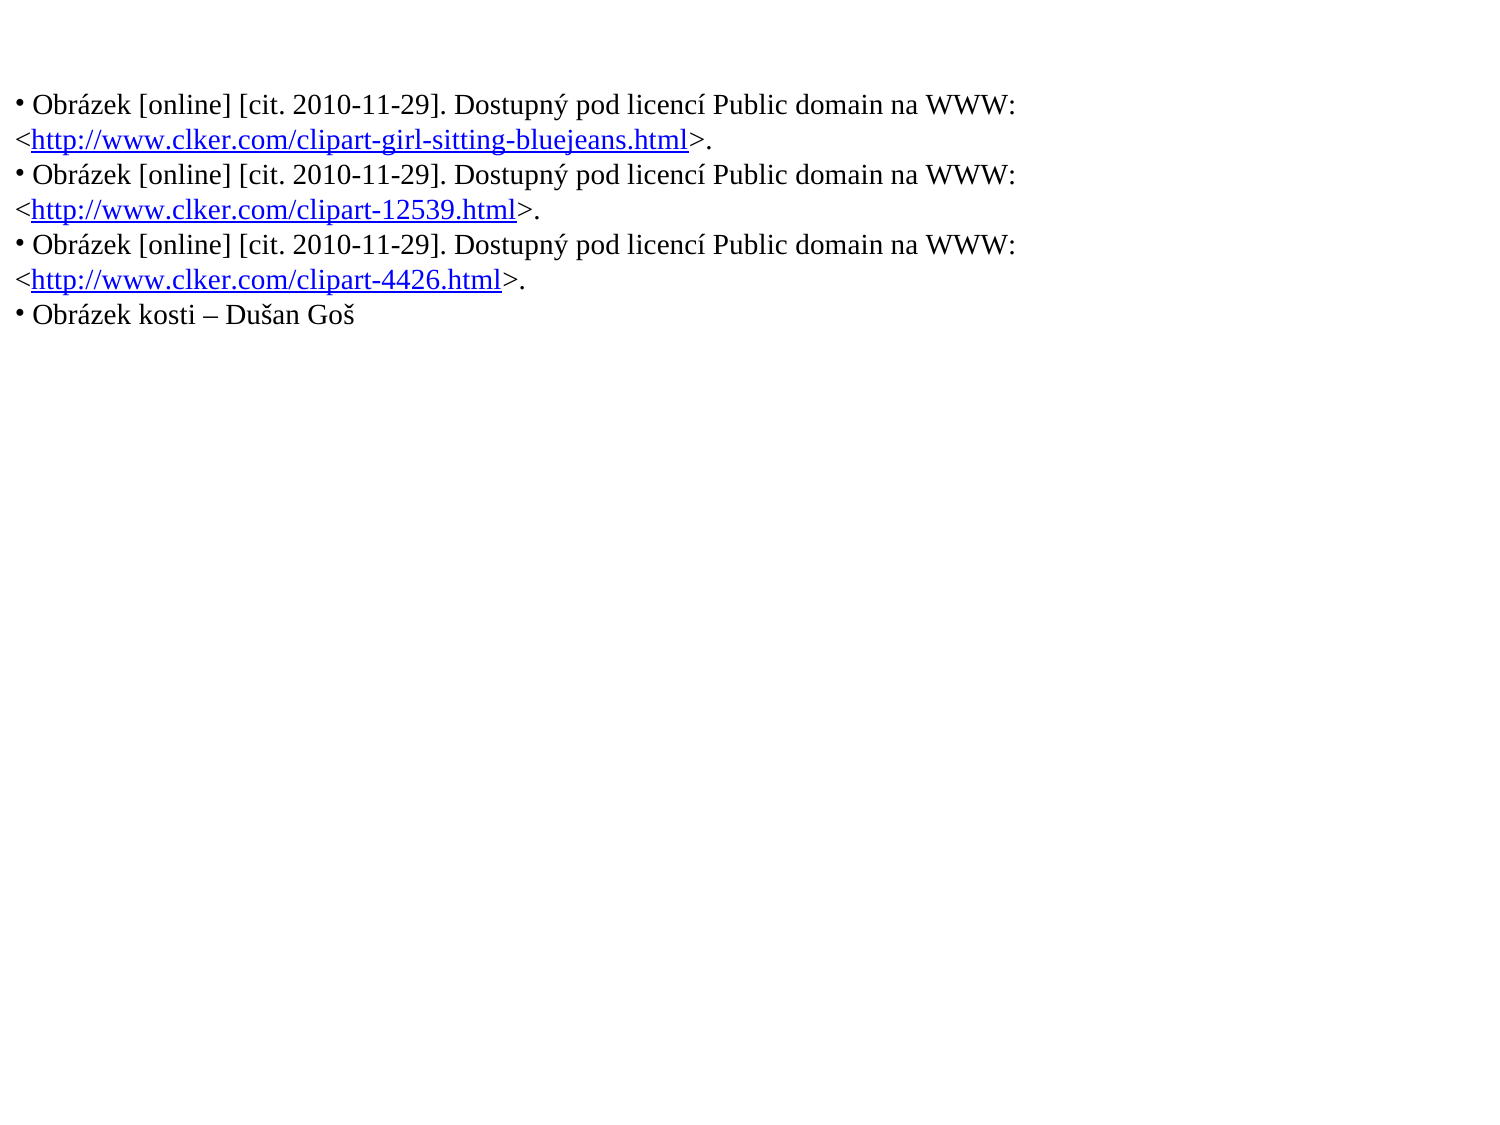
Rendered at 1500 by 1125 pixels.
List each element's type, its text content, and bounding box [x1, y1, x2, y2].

text_box Obrázek [online] [cit. 2010-11-29]. Dostupný pod licencí Public domain na WWW: <http://www.clker.com/clipart-girl-sitting-bluejeans.html>. Obrázek [online] [cit. 2010-11-29]. Dostupný pod licencí Public domain na WWW: <http://www.clker.com/clipart-12539.html>. Obrázek [online] [cit. 2010-11-29]. Dostupný pod licencí Public domain na WWW: <http://www.clker.com/clipart-4426.html>. Obrázek kosti – Dušan Goš [0, 78, 1500, 339]
